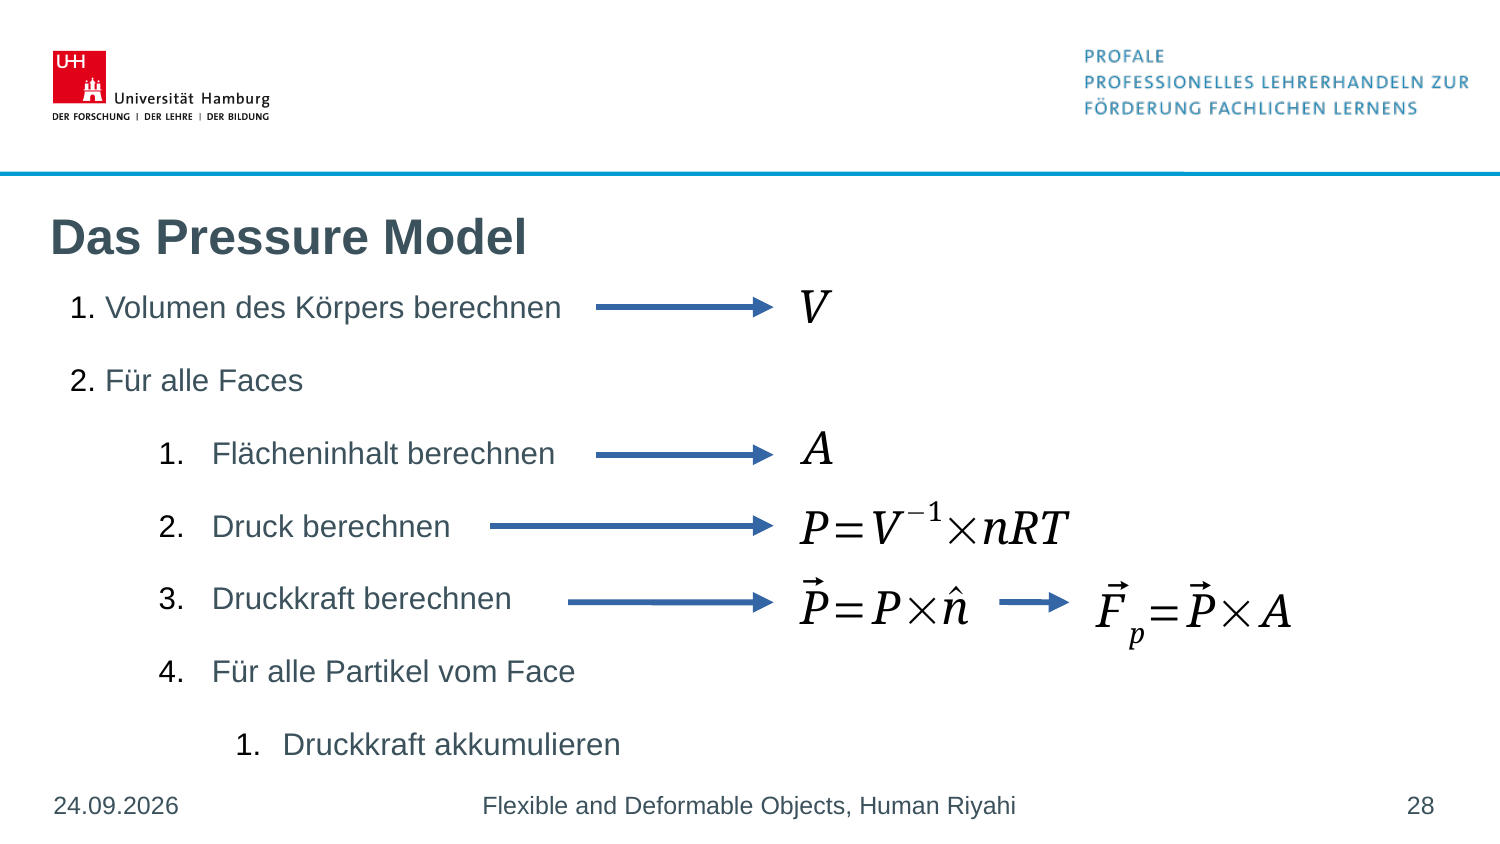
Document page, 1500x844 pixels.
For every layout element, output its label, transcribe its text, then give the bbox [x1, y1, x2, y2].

chart [797, 492, 1073, 559]
picture [0, 0, 322, 147]
text_box Flexible and Deformable Objects, Human Riyahi [454, 782, 1046, 827]
picture [1085, 48, 1469, 115]
chart [797, 575, 971, 638]
text_box <number> [1084, 782, 1435, 827]
title Das Pressure Model [35, 197, 1436, 280]
chart [1093, 578, 1294, 652]
chart [797, 415, 836, 479]
text_box 08.07.2026 [53, 782, 404, 827]
chart [797, 274, 835, 337]
list Volumen des Körpers berechnen Für alle Faces Flächeninhalt berechnen Druck berechnen Druckkraft berechnen Für alle Partikel vom Face Druckkraft akkumulieren [55, 279, 857, 768]
